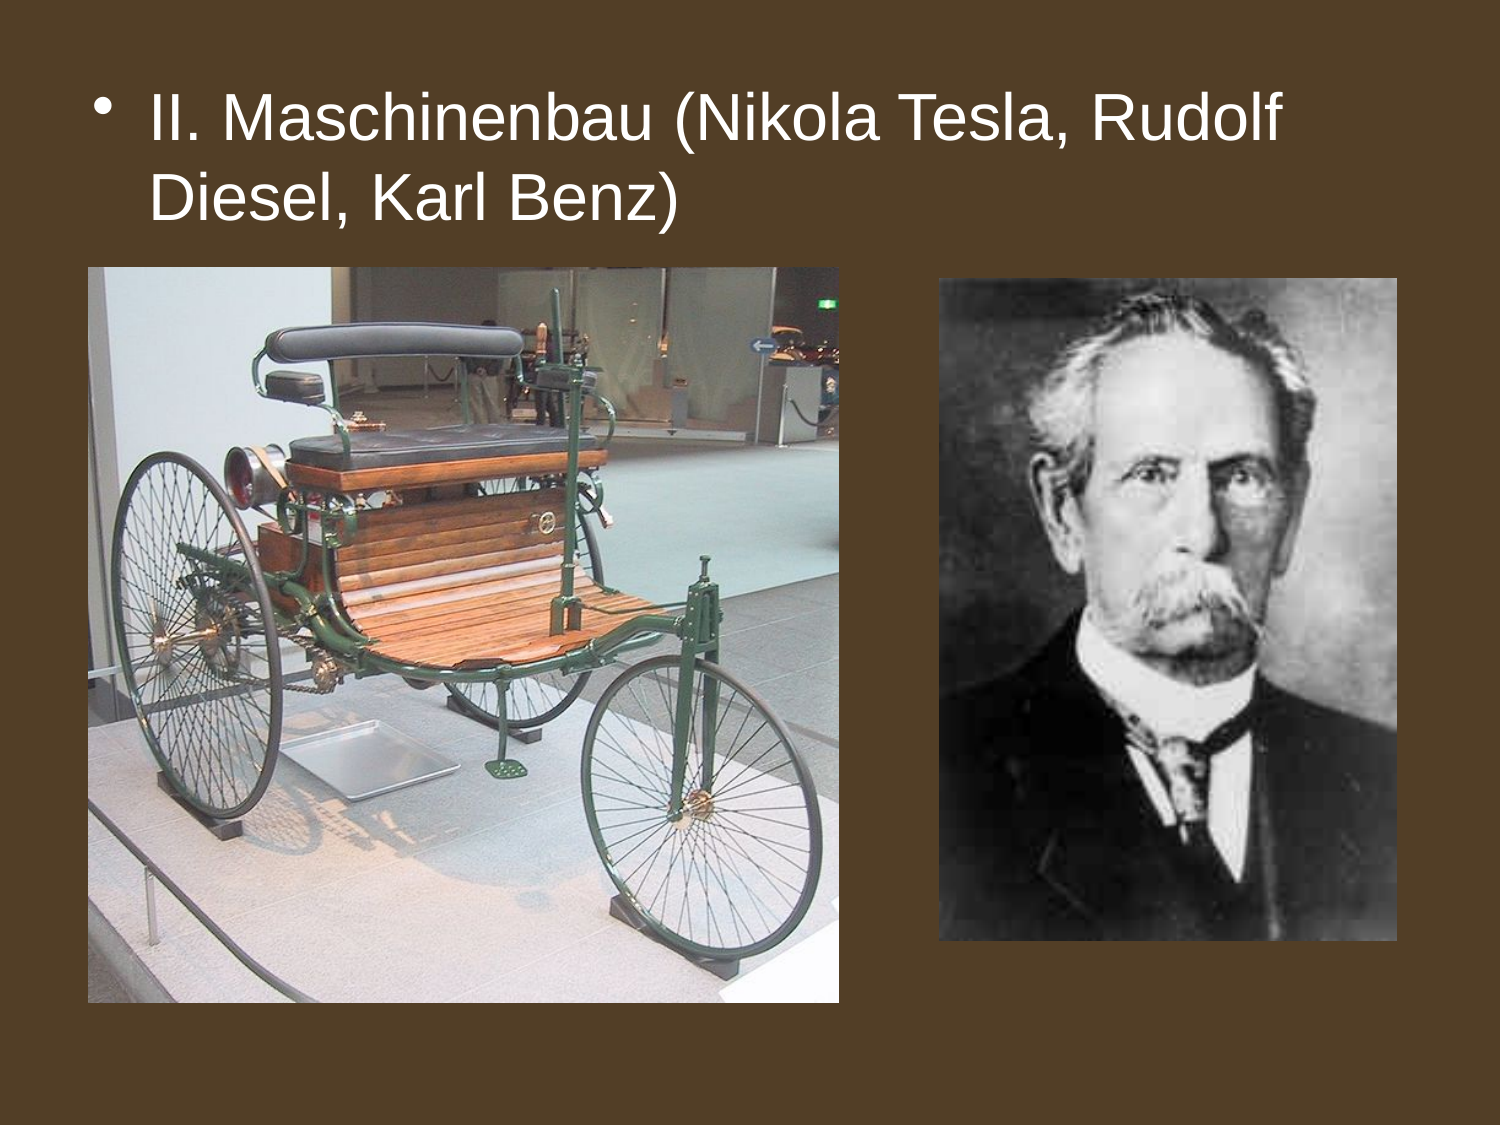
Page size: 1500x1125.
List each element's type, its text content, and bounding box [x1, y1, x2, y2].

picture [939, 278, 1397, 941]
list II. Maschinenbau (Nikola Tesla, Rudolf Diesel, Karl Benz) [76, 66, 1427, 809]
picture [88, 267, 839, 1003]
